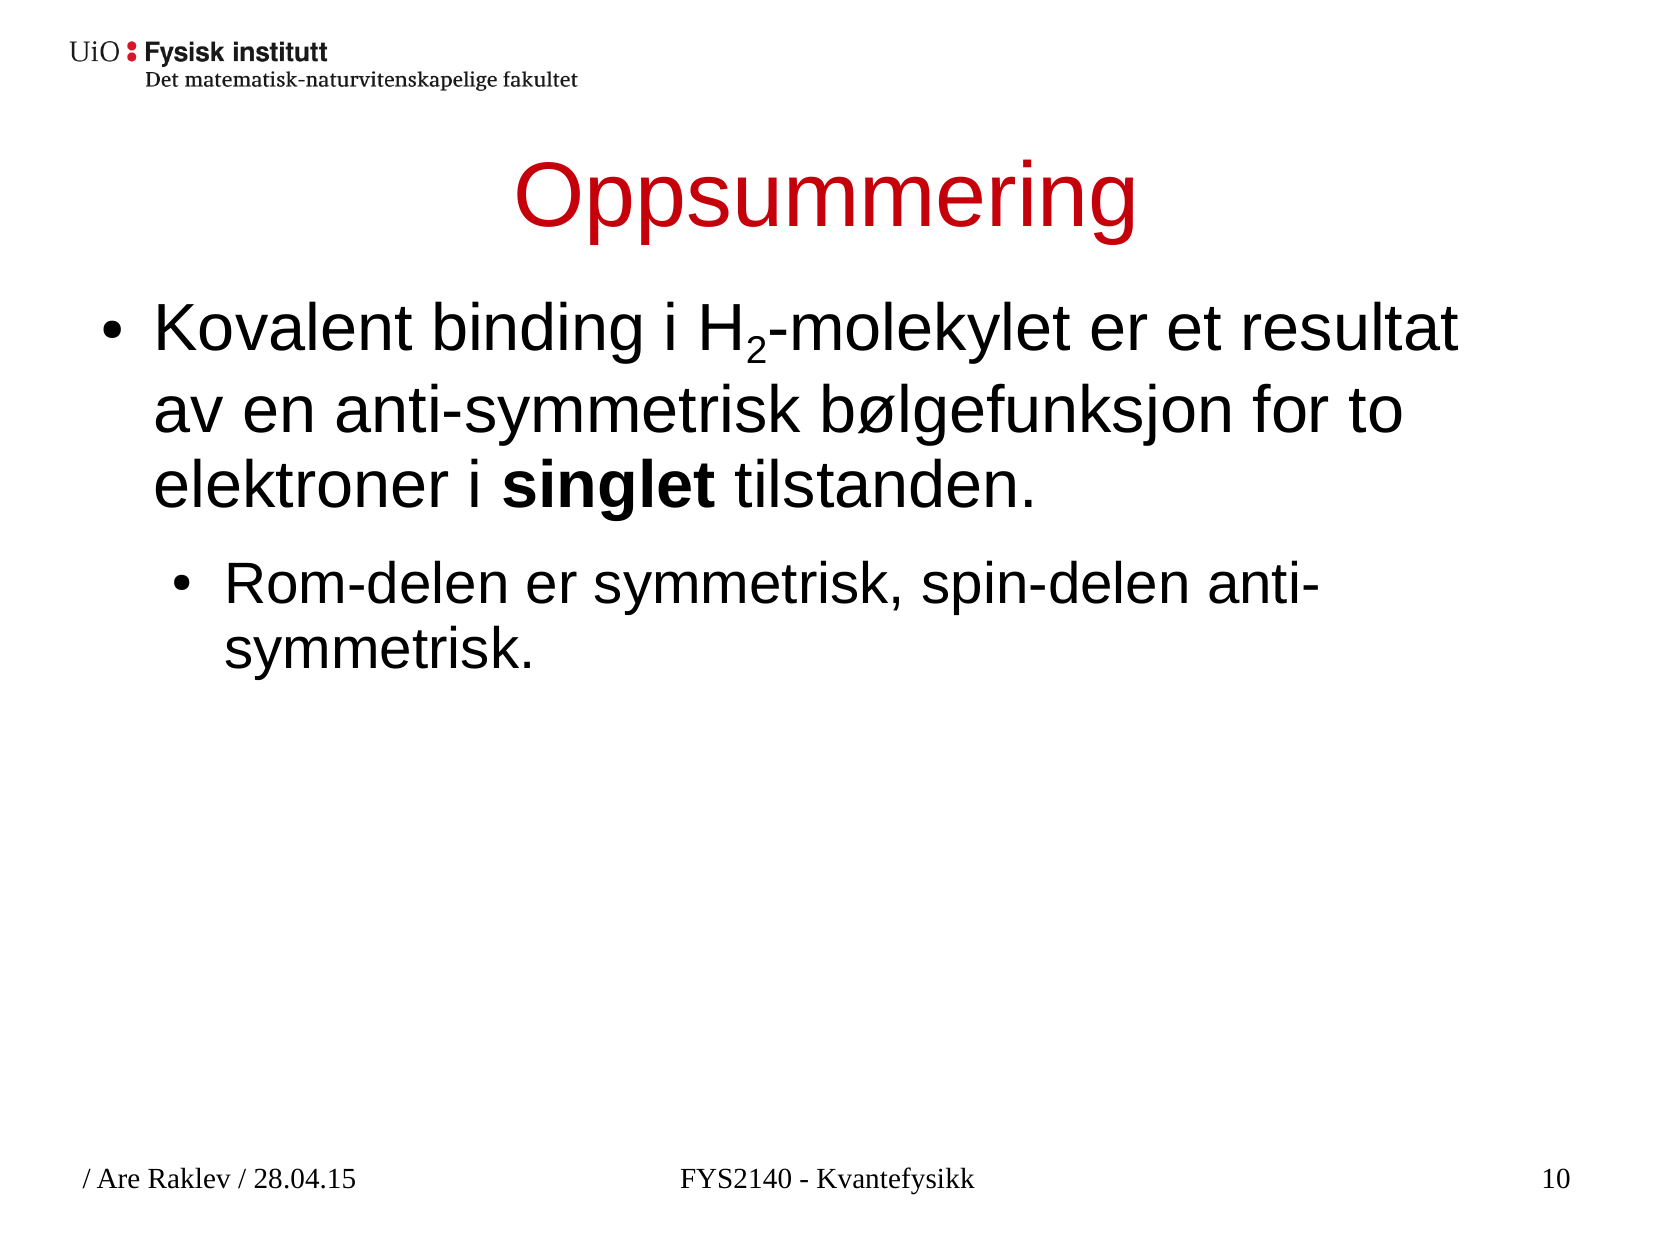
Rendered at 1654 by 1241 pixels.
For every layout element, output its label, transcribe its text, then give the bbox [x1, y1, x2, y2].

picture [68, 37, 581, 93]
list Kovalent binding i H2-molekylet er et resultat av en anti-symmetrisk bølgefunksjon for to elektroner i singlet tilstanden. Rom-delen er symmetrisk, spin-delen anti-symmetrisk. [82, 290, 1538, 1094]
title Oppsummering [82, 90, 1571, 298]
